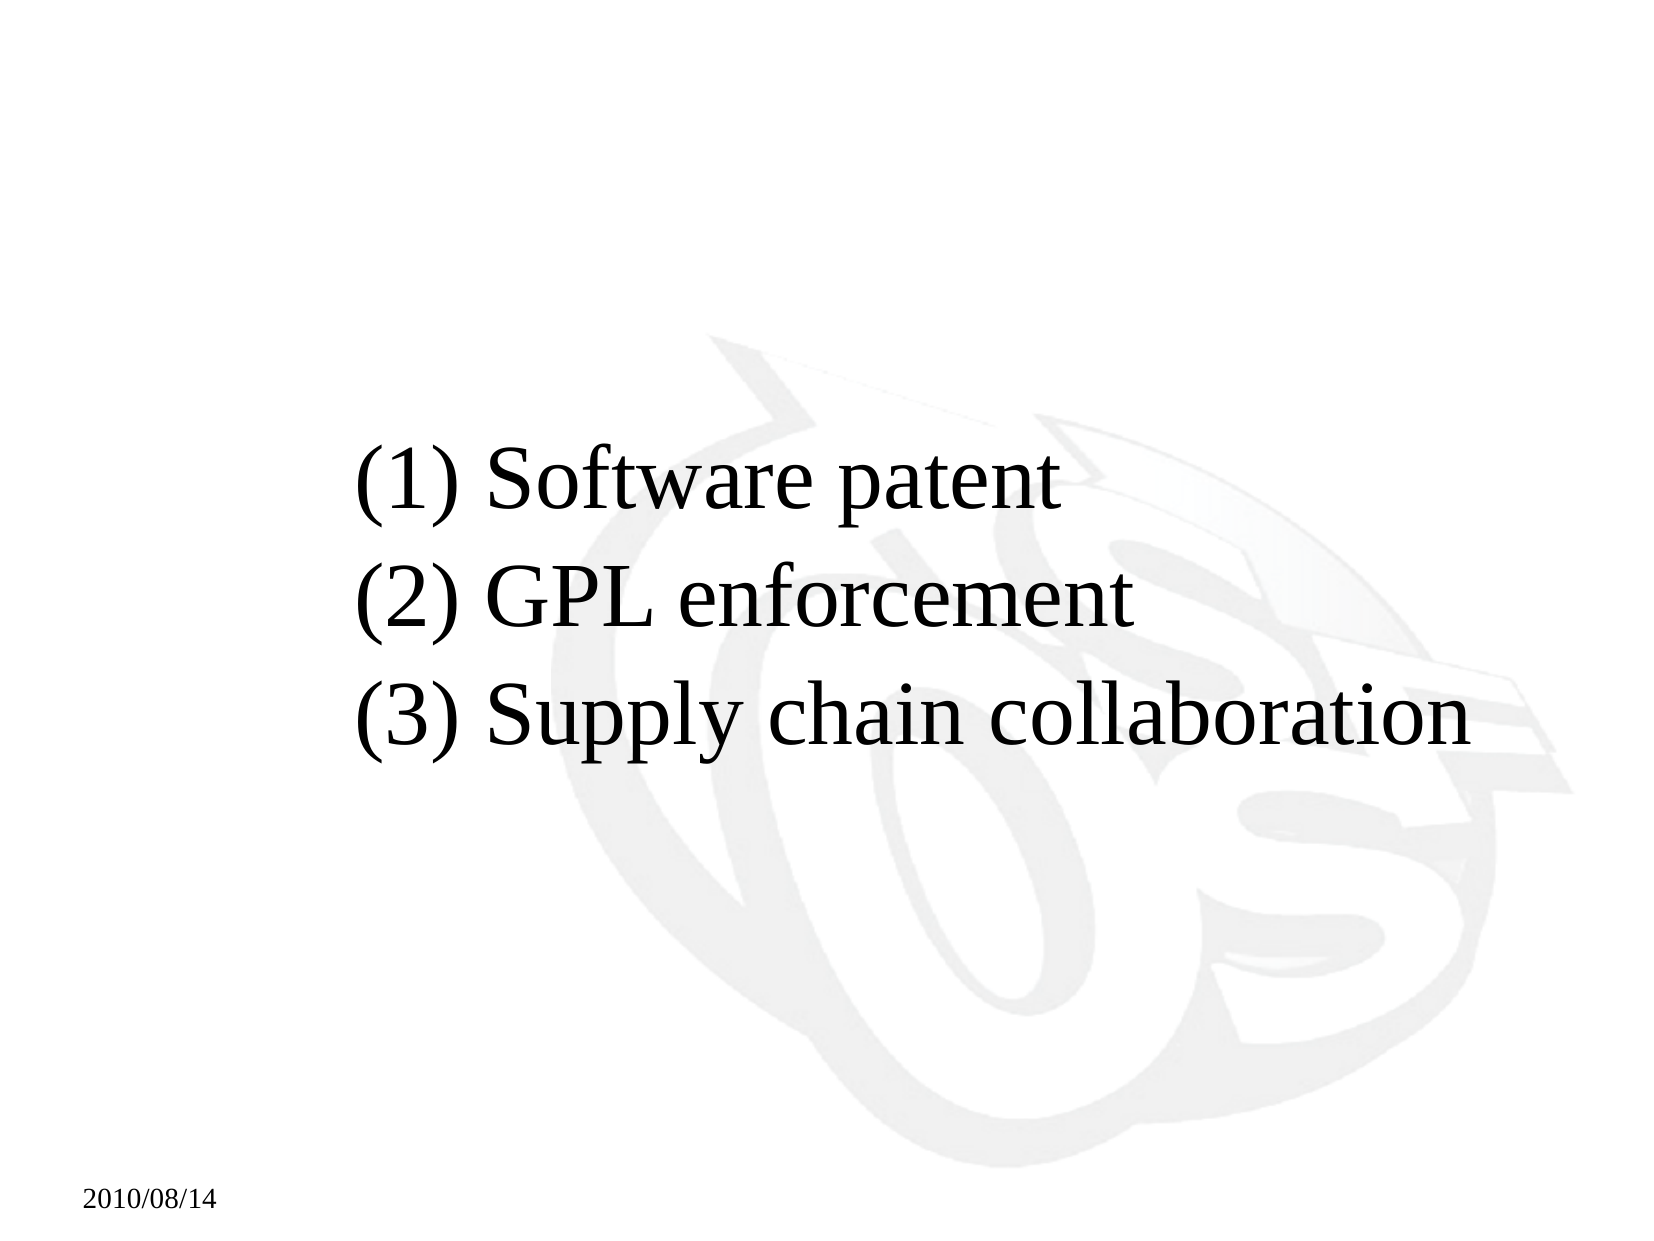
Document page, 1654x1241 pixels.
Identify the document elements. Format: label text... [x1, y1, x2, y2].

title (1) Software patent [354, 313, 1300, 549]
picture [551, 331, 1577, 1170]
title (3) Supply chain collaboration [354, 549, 1506, 827]
